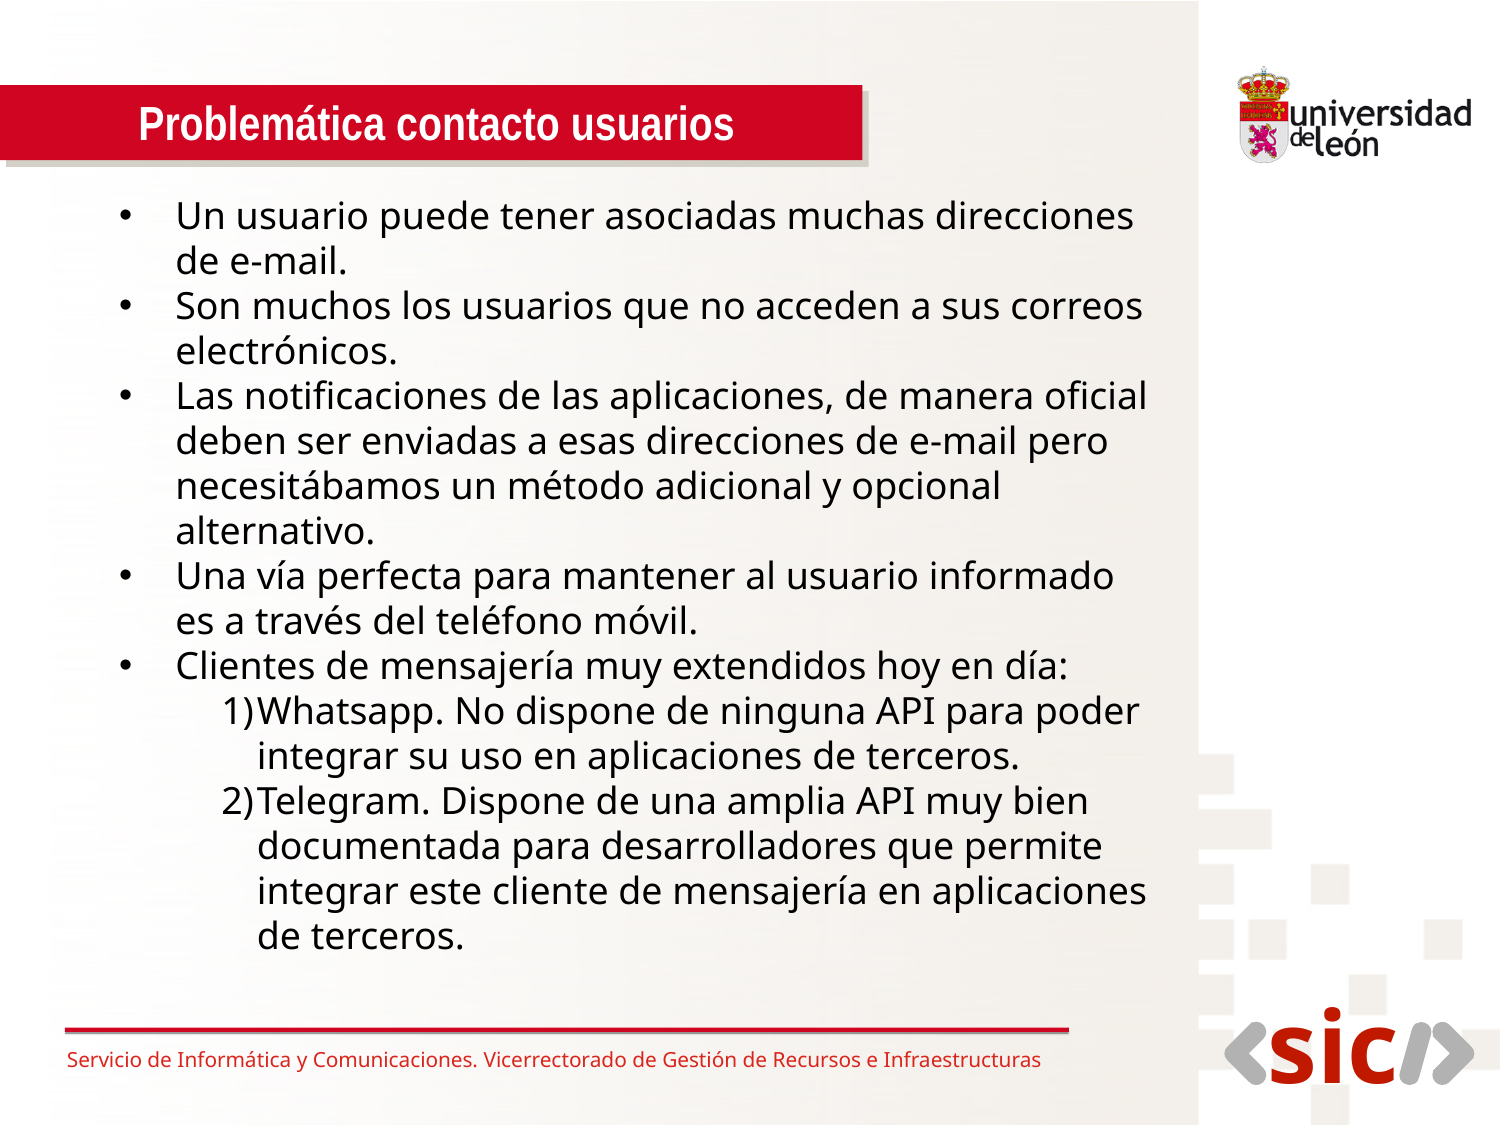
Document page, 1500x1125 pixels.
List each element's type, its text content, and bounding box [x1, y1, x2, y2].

text_box Problemática contacto usuarios [123, 85, 752, 158]
text_box <sic/> [1175, 975, 1500, 1111]
text_box Un usuario puede tener asociadas muchas direcciones de e-mail. Son muchos los usuarios que no acceden a sus correos electrónicos. Las notificaciones de las aplicaciones, de manera oficial deben ser enviadas a esas direcciones de e-mail pero necesitábamos un método adicional y opcional alternativo. Una vía perfecta para mantener al usuario informado es a través del teléfono móvil. Clientes de mensajería muy extendidos hoy en día: Whatsapp. No dispone de ninguna API para poder integrar su uso en aplicaciones de terceros. Telegram. Dispone de una amplia API muy bien documentada para desarrolladores que permite integrar este cliente de mensajería en aplicaciones de terceros. [29, 184, 1176, 965]
picture [0, 1, 1500, 1125]
